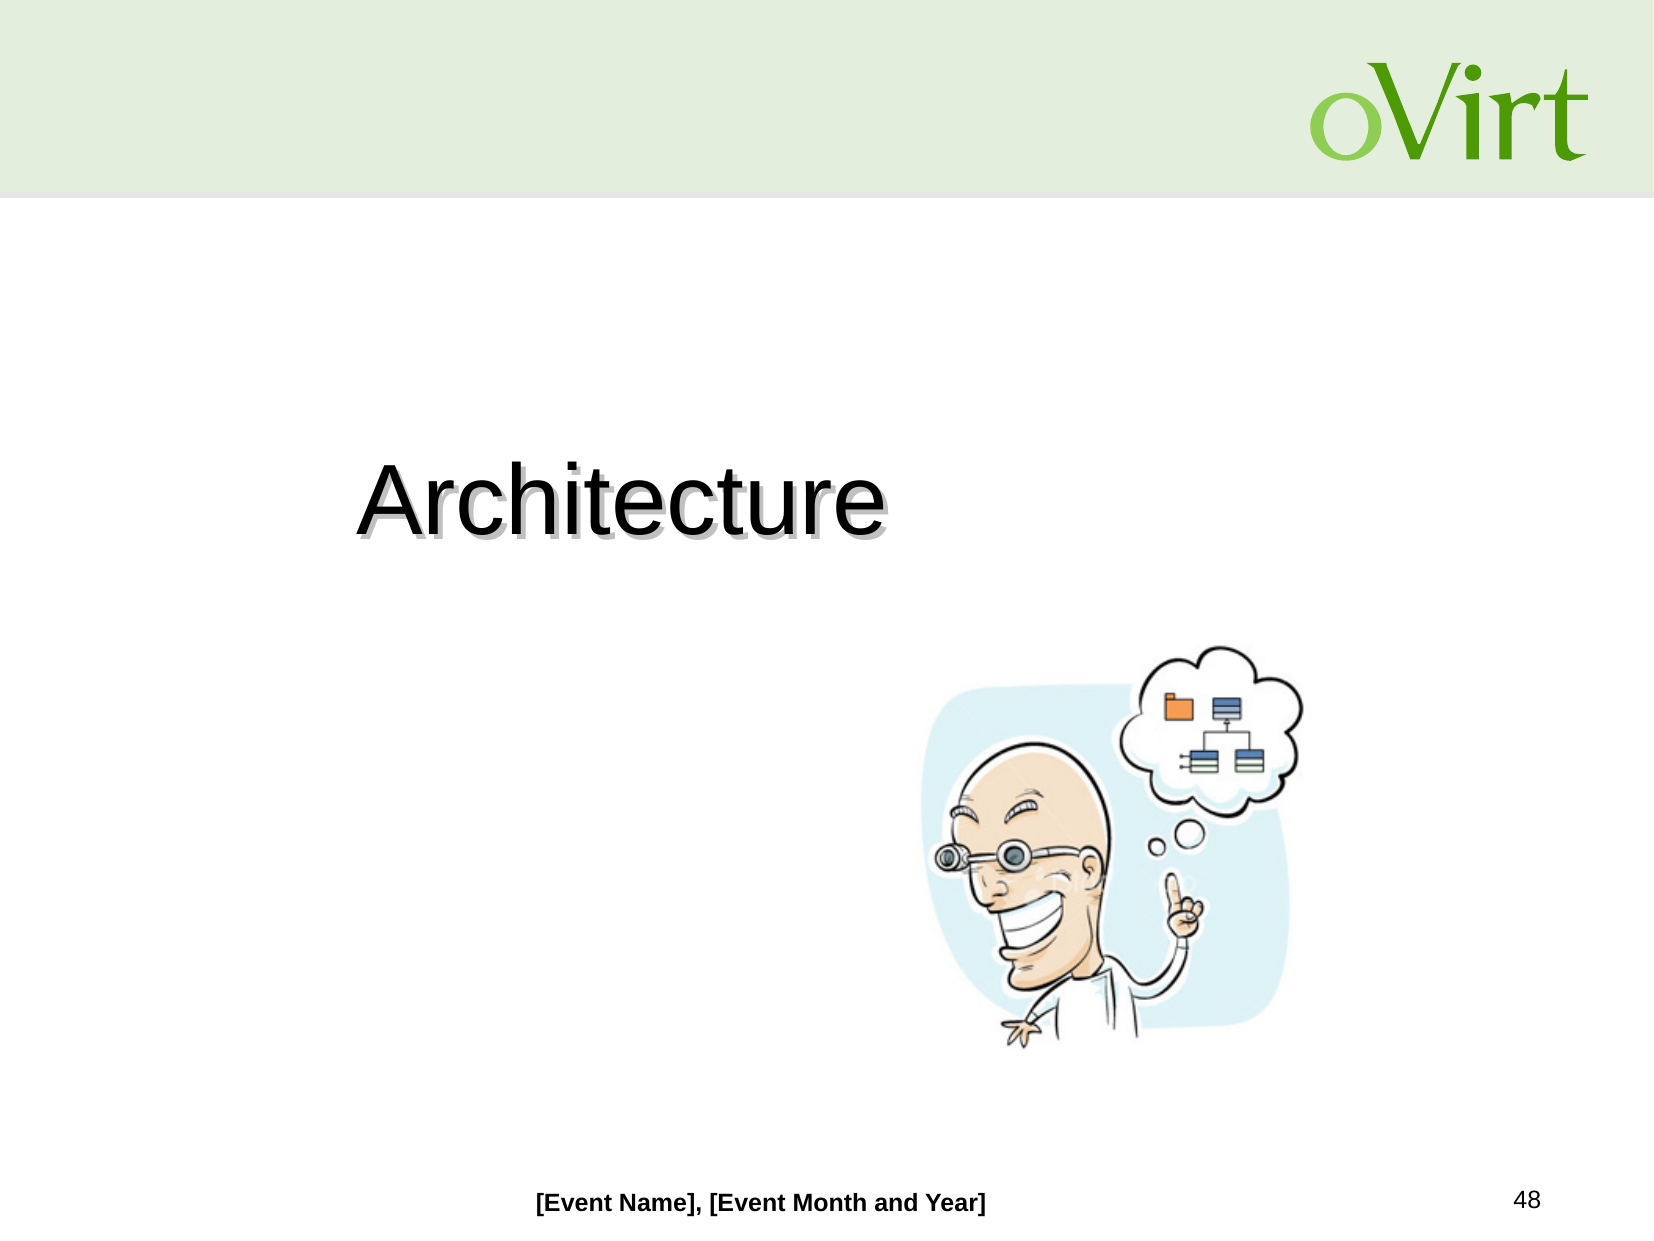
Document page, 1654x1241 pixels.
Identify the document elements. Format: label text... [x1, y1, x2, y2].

picture [915, 632, 1313, 1051]
subtitle Architecture [195, 300, 1051, 701]
